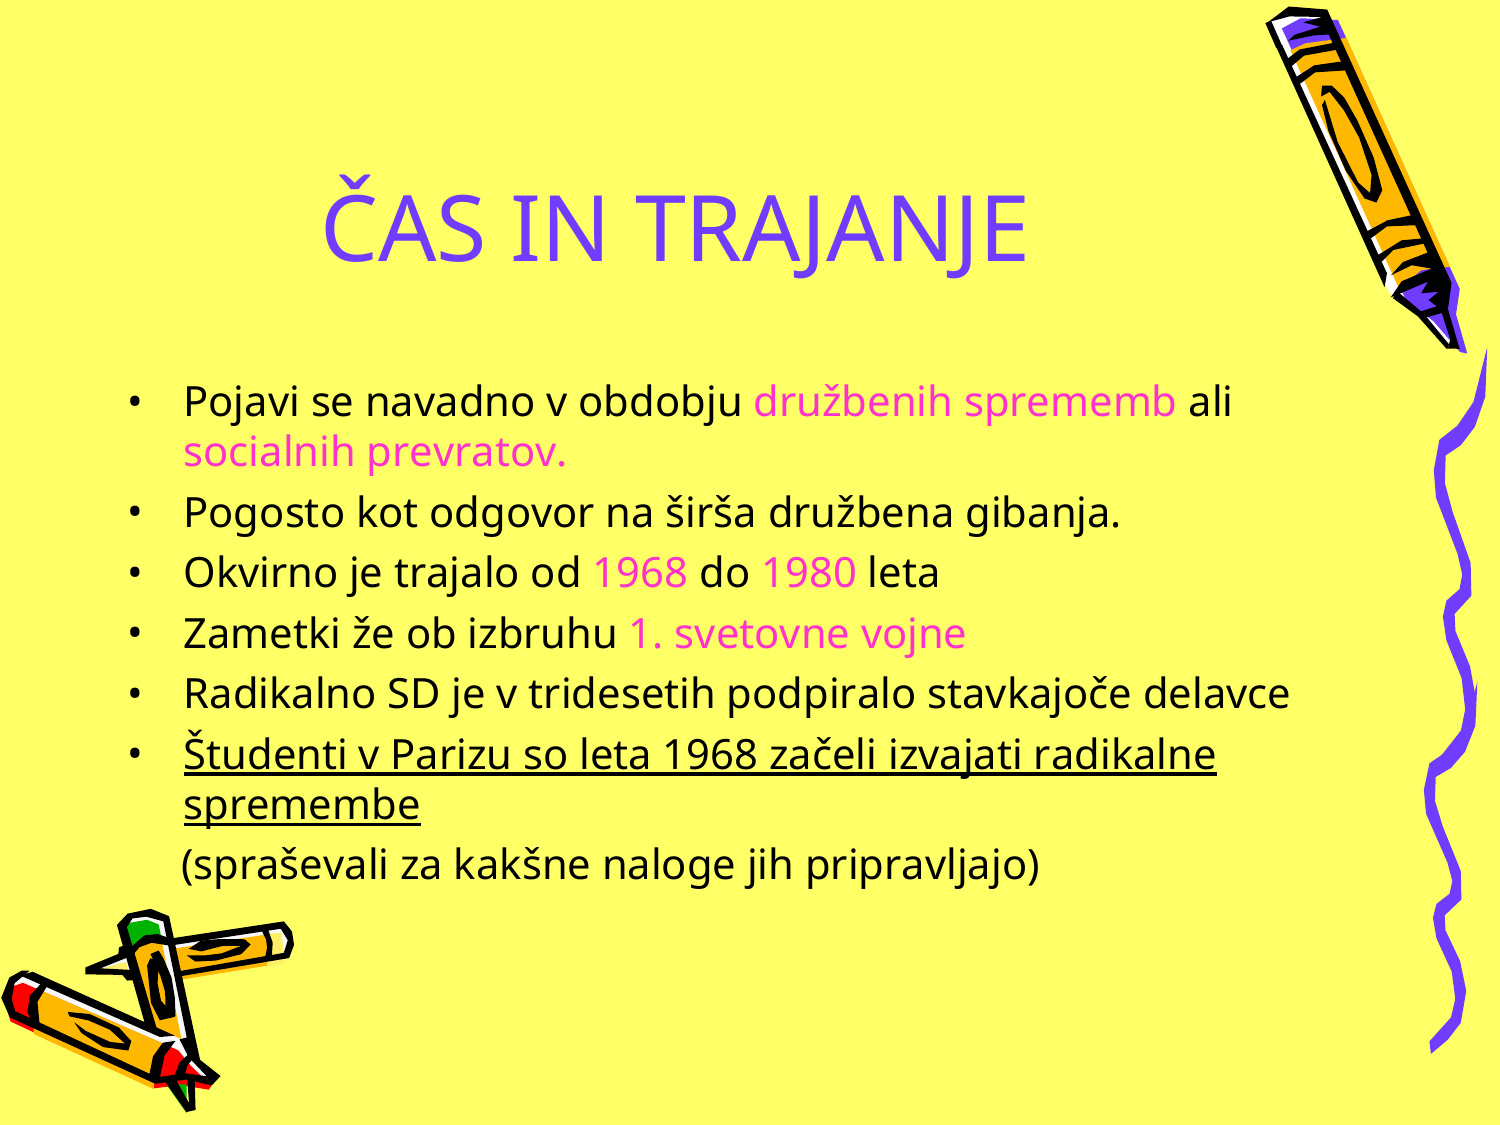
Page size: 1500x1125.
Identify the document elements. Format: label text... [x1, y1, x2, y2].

title ČAS IN TRAJANJE [112, 24, 1240, 288]
list Pojavi se navadno v obdobju družbenih sprememb ali socialnih prevratov. Pogosto kot odgovor na širša družbena gibanja. Okvirno je trajalo od 1968 do 1980 leta Zametki že ob izbruhu 1. svetovne vojne Radikalno SD je v tridesetih podpiralo stavkajoče delavce Študenti v Parizu so leta 1968 začeli izvajati radikalne spremembe (spraševali za kakšne naloge jih pripravljajo) [112, 299, 1375, 901]
